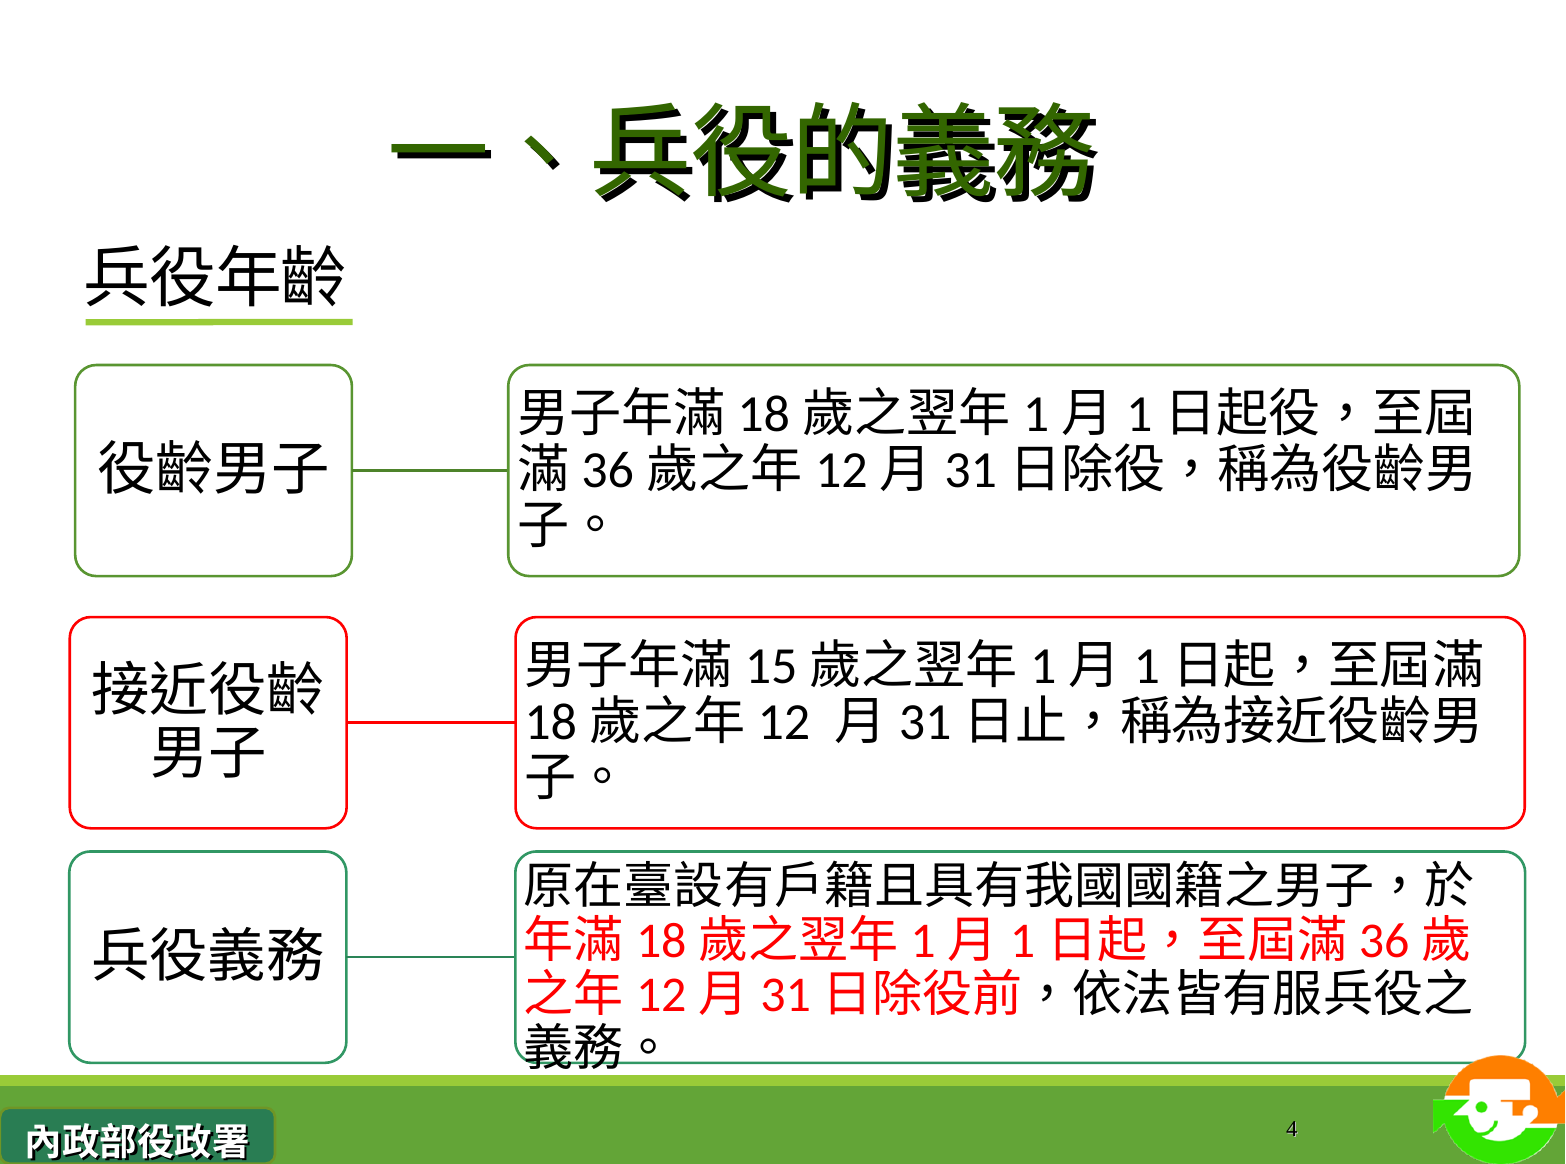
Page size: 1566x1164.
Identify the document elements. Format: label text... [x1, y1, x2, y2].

picture [1433, 1055, 1566, 1164]
text_box 原在臺設有戶籍且具有我國國籍之男子，於年滿18歲之翌年1月1日起，至屆滿36歲之年12月31日除役前，依法皆有服兵役之義務。 [515, 851, 1526, 1063]
text_box 兵役義務 [69, 851, 347, 1063]
title 兵役年齡 [68, 208, 366, 323]
text_box 役齡男子 [75, 365, 352, 577]
text_box 3 [1270, 1096, 1433, 1158]
text_box 內政部役政署 [0, 1107, 276, 1164]
text_box 男子年滿15歲之翌年1月1日起，至屆滿18歲之年12 月31日止，稱為接近役齡男子。 [515, 617, 1525, 829]
text_box 接近役齡男子 [69, 617, 347, 829]
text_box 男子年滿18歲之翌年1月1日起役，至屆滿36歲之年12月31日除役，稱為役齡男子。 [508, 365, 1520, 577]
text_box 一、兵役的義務 [373, 79, 1110, 217]
